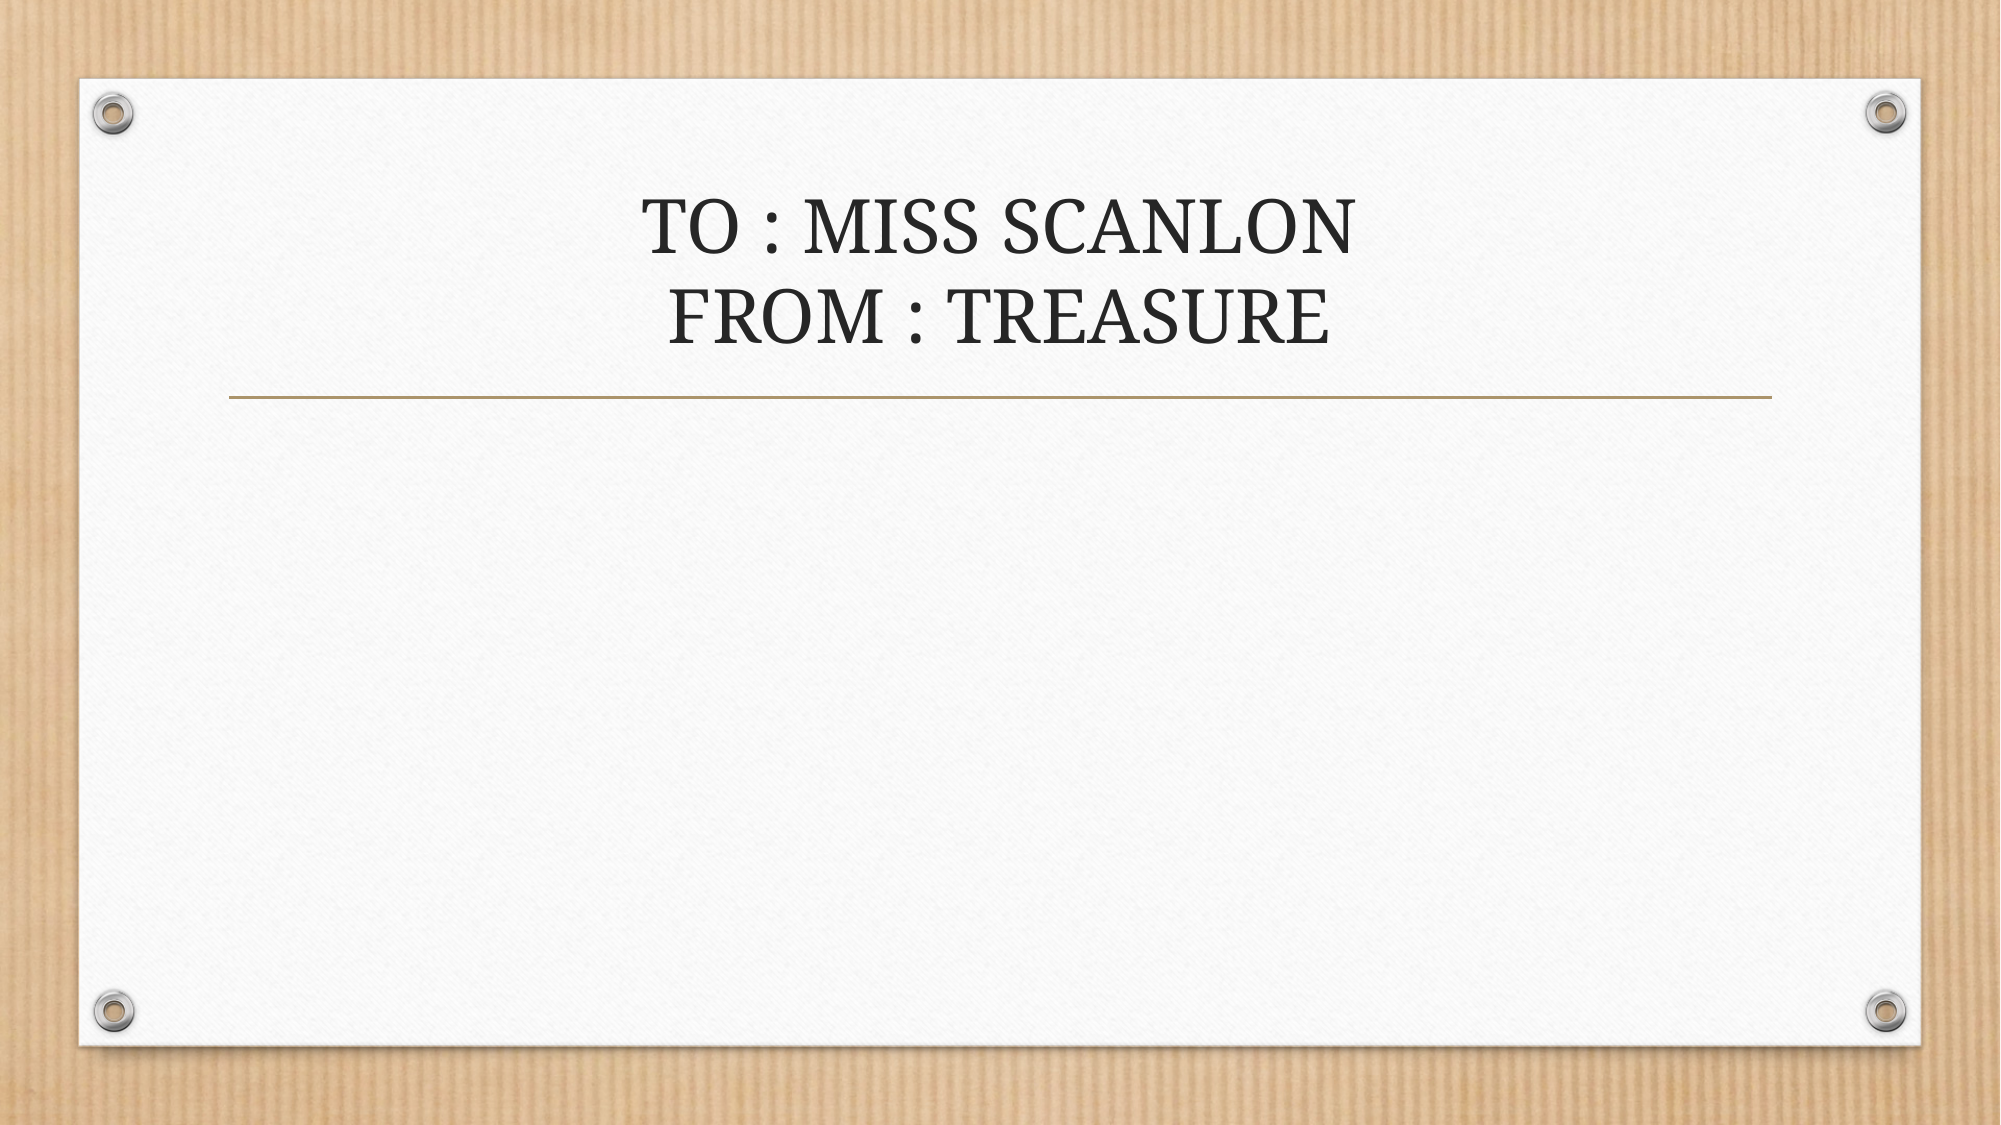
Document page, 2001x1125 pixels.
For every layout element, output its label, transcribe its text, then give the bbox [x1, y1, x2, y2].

title TO : MISS SCANLON FROM : TREASURE [212, 161, 1788, 376]
